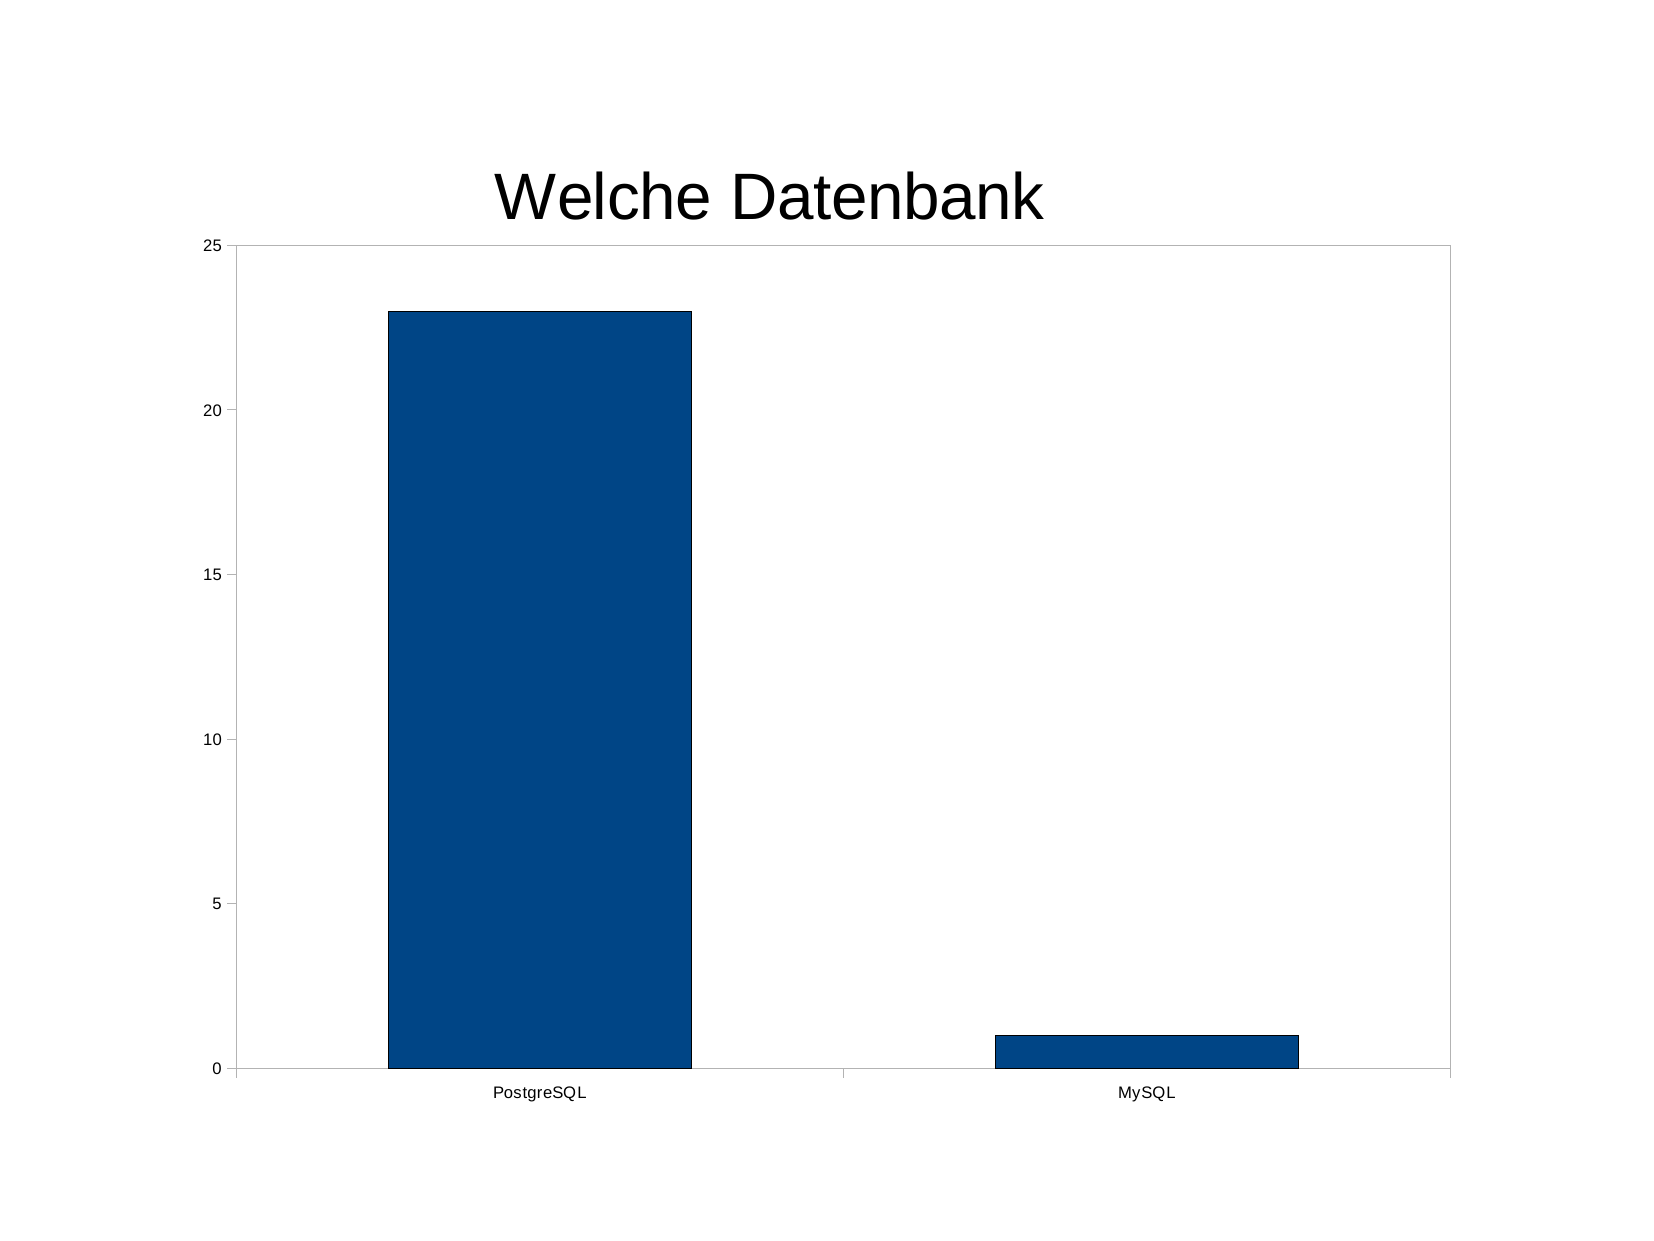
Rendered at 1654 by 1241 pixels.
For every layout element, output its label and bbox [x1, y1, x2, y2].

chart [177, 120, 1477, 1123]
